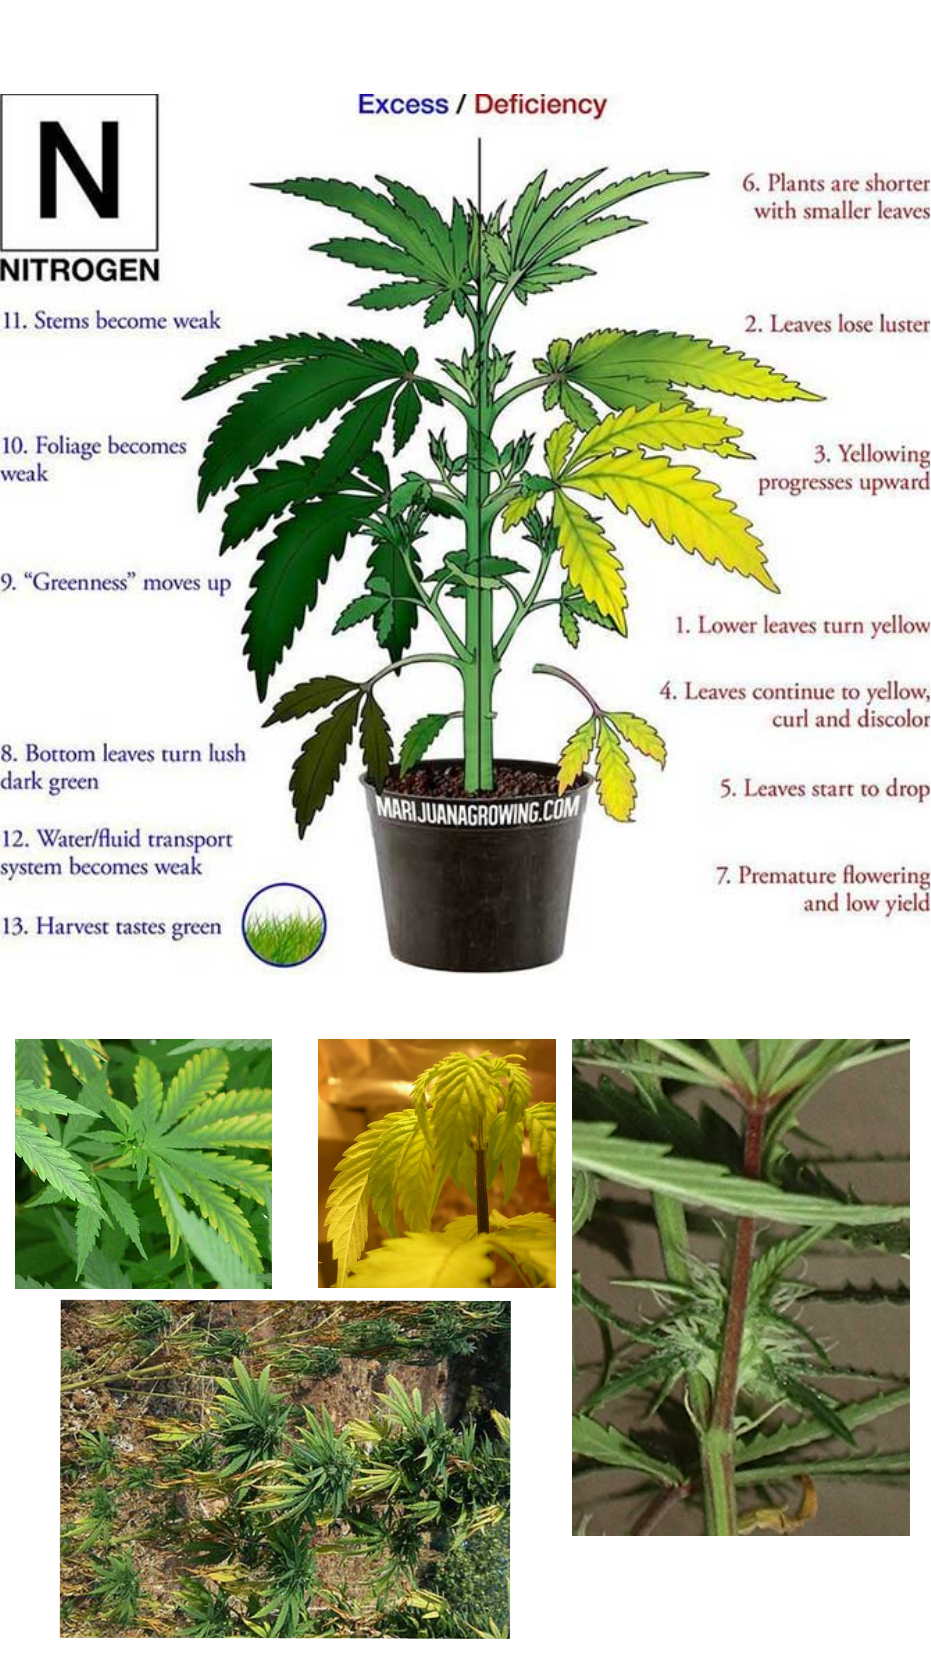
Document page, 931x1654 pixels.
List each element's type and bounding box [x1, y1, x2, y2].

picture [0, 94, 931, 975]
picture [15, 1039, 272, 1289]
picture [318, 1039, 556, 1288]
picture [59, 1299, 511, 1639]
picture [572, 1039, 910, 1536]
